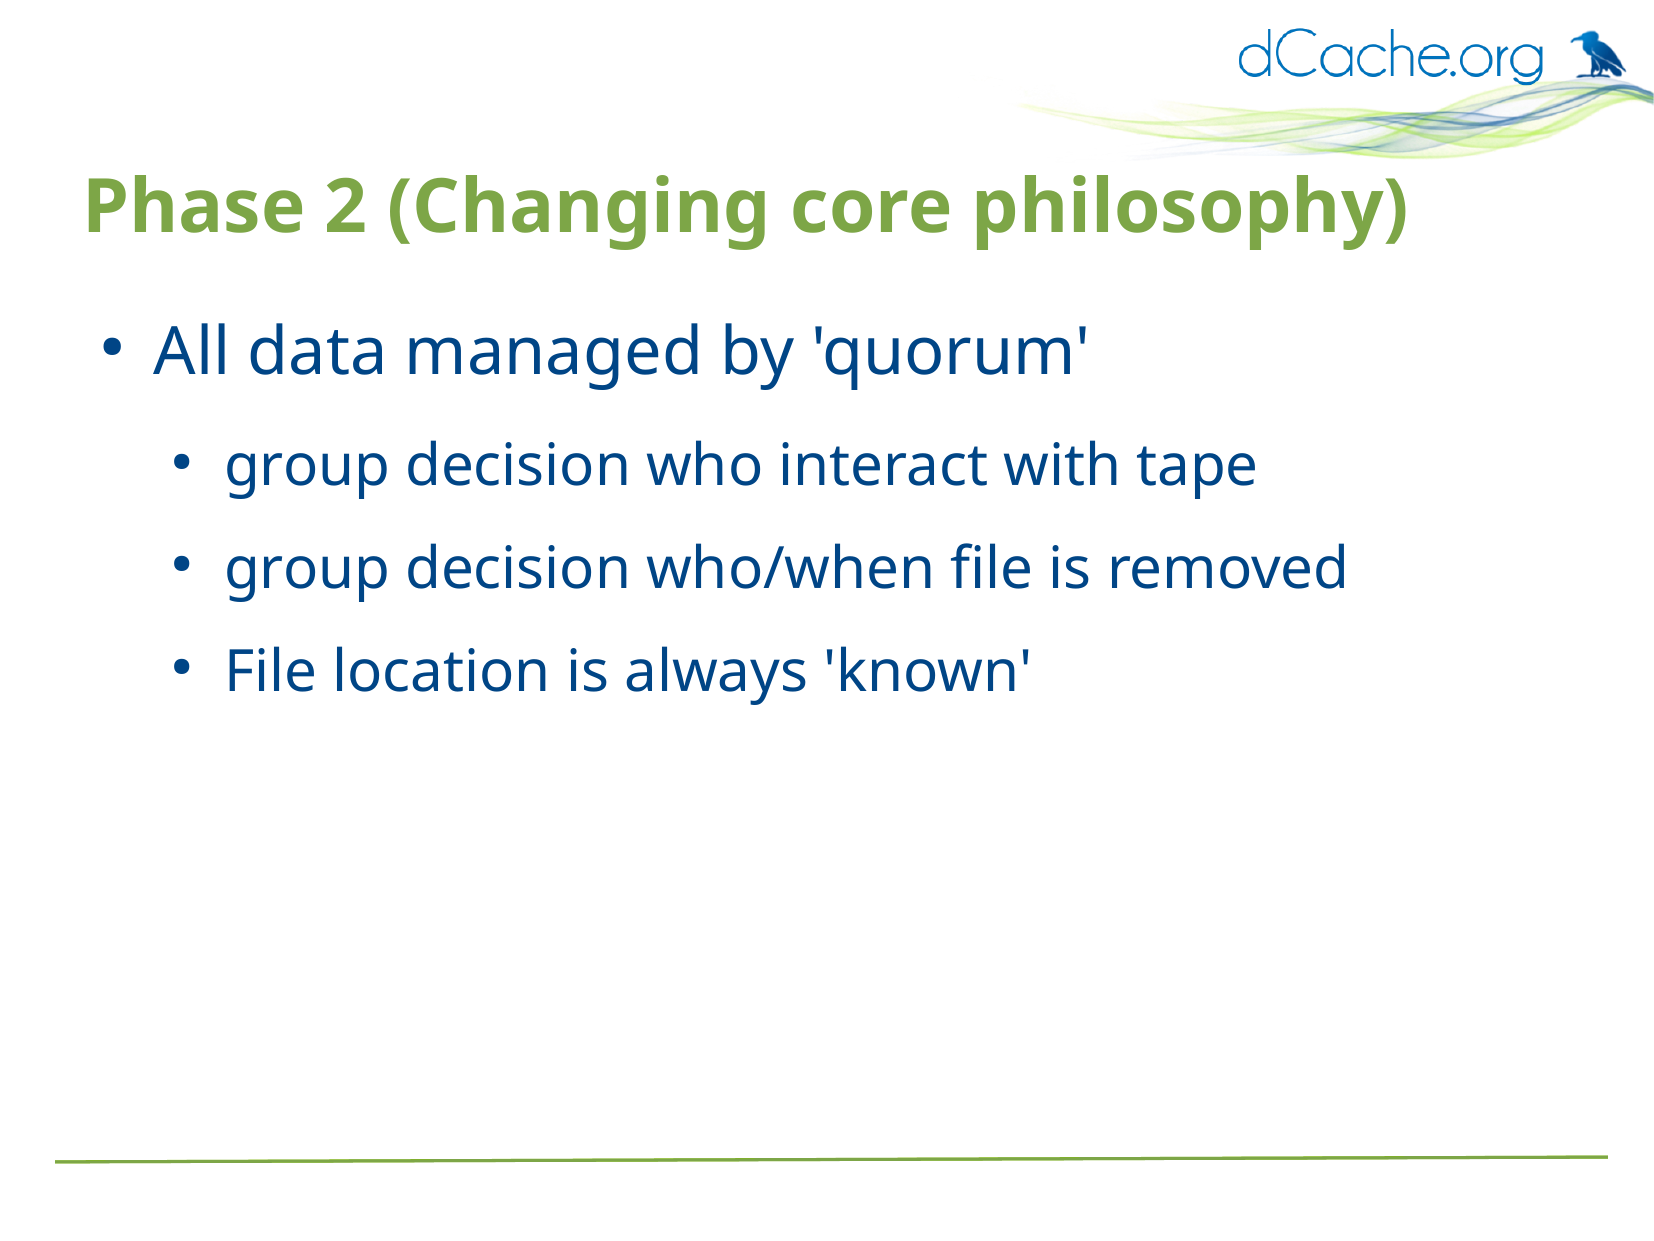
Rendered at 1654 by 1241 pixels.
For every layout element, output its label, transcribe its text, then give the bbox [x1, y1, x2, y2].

list All data managed by 'quorum' group decision who interact with tape group decision who/when file is removed File location is always 'known' [82, 302, 1571, 1023]
title Phase 2 (Changing core philosophy) [82, 155, 1605, 252]
picture [956, 16, 1654, 169]
